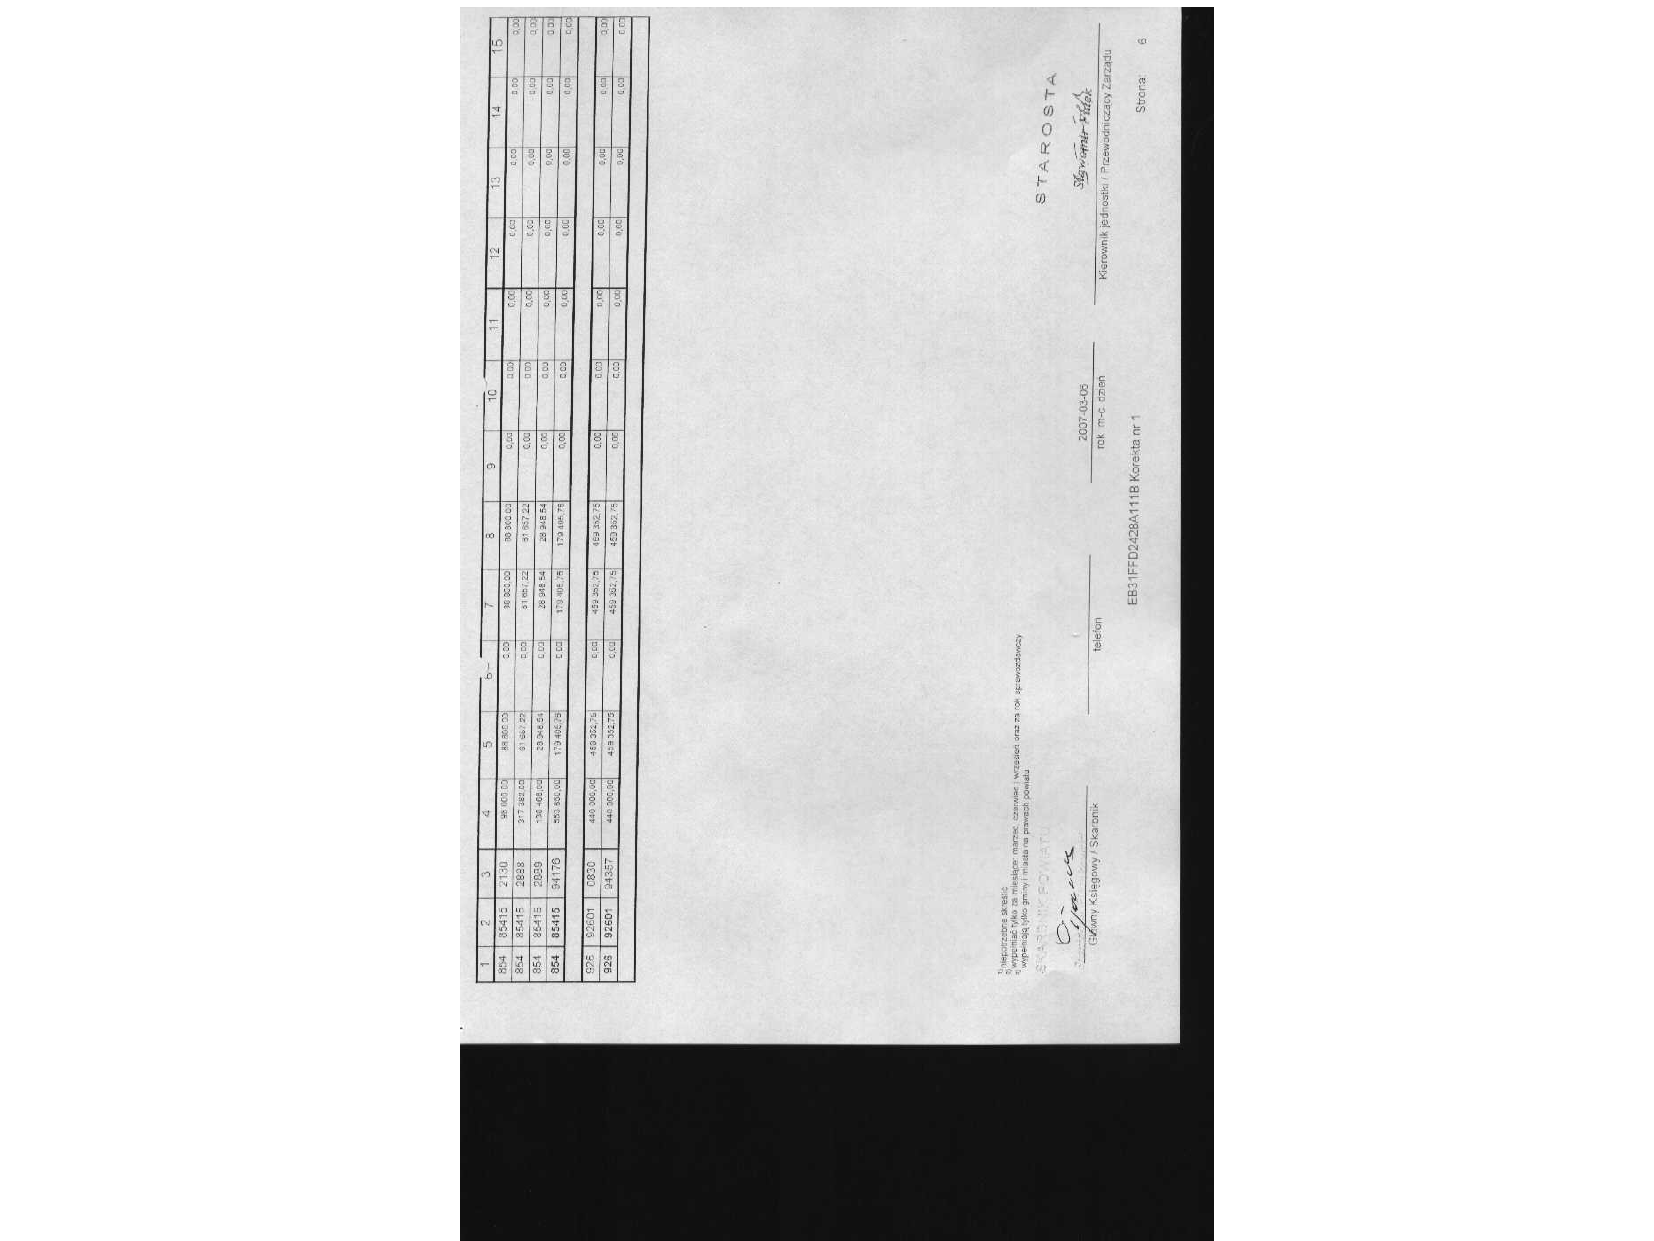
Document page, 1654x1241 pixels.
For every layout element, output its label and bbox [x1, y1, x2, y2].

picture [460, 7, 1214, 1241]
